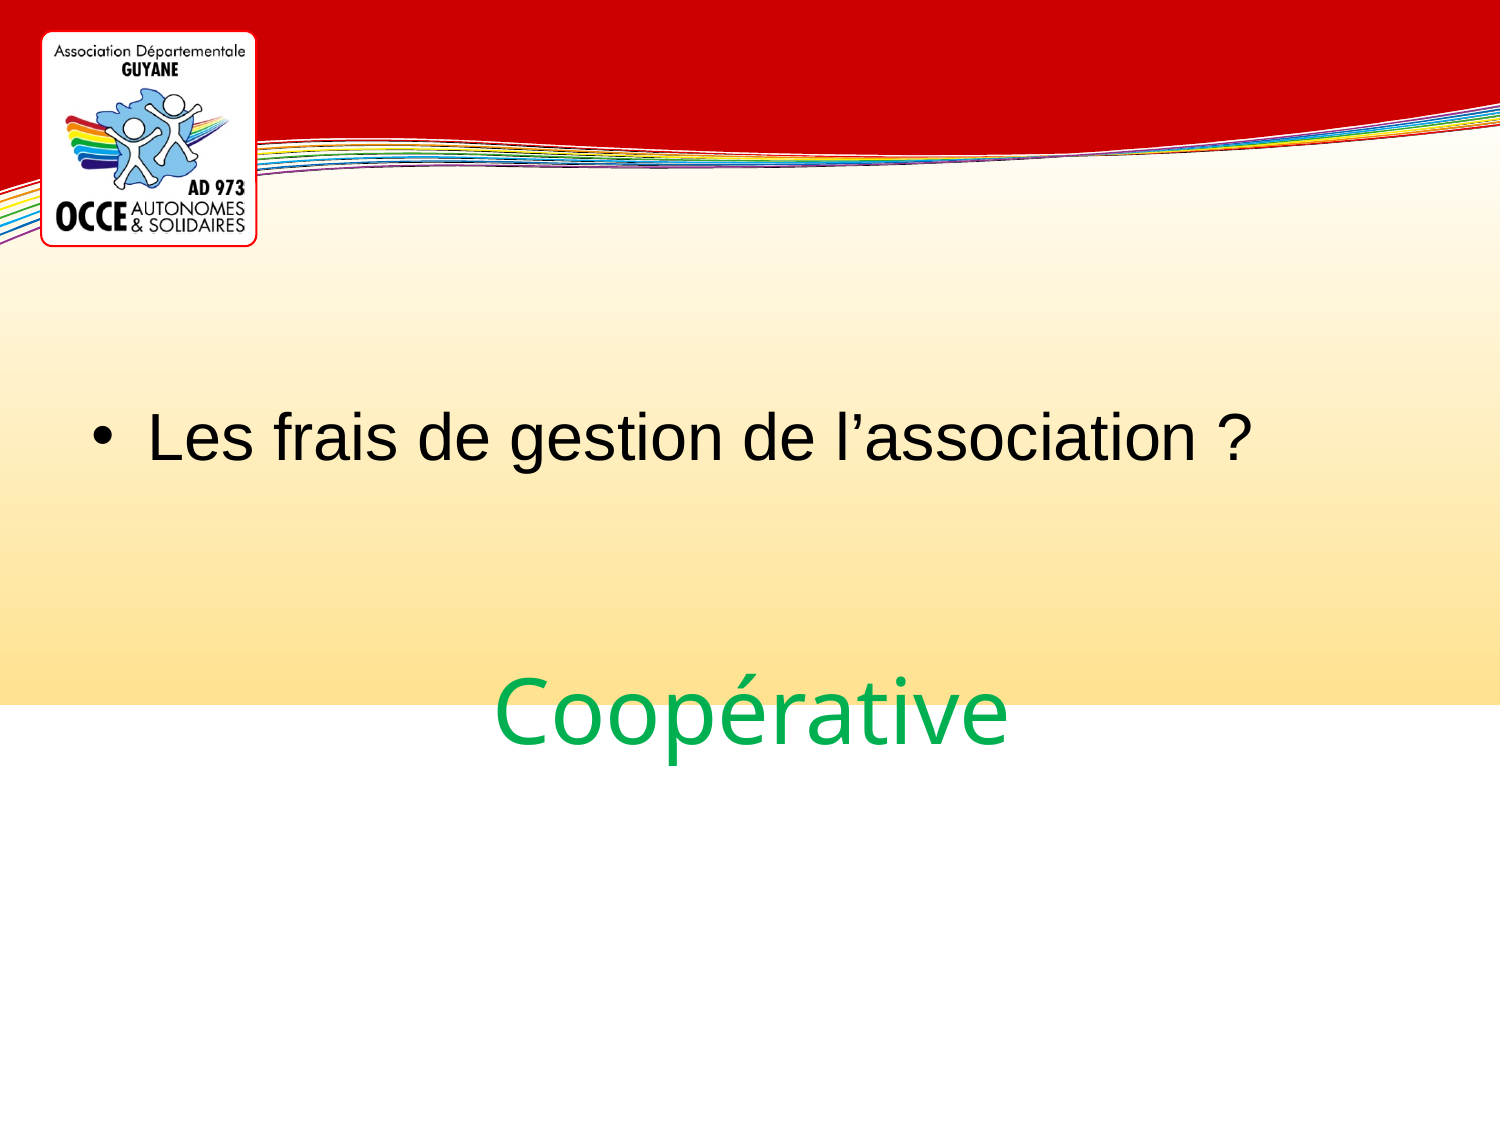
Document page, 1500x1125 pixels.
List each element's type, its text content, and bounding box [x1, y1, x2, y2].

list Les frais de gestion de l’association ? Coopérative [76, 397, 1427, 997]
picture [54, 44, 245, 234]
